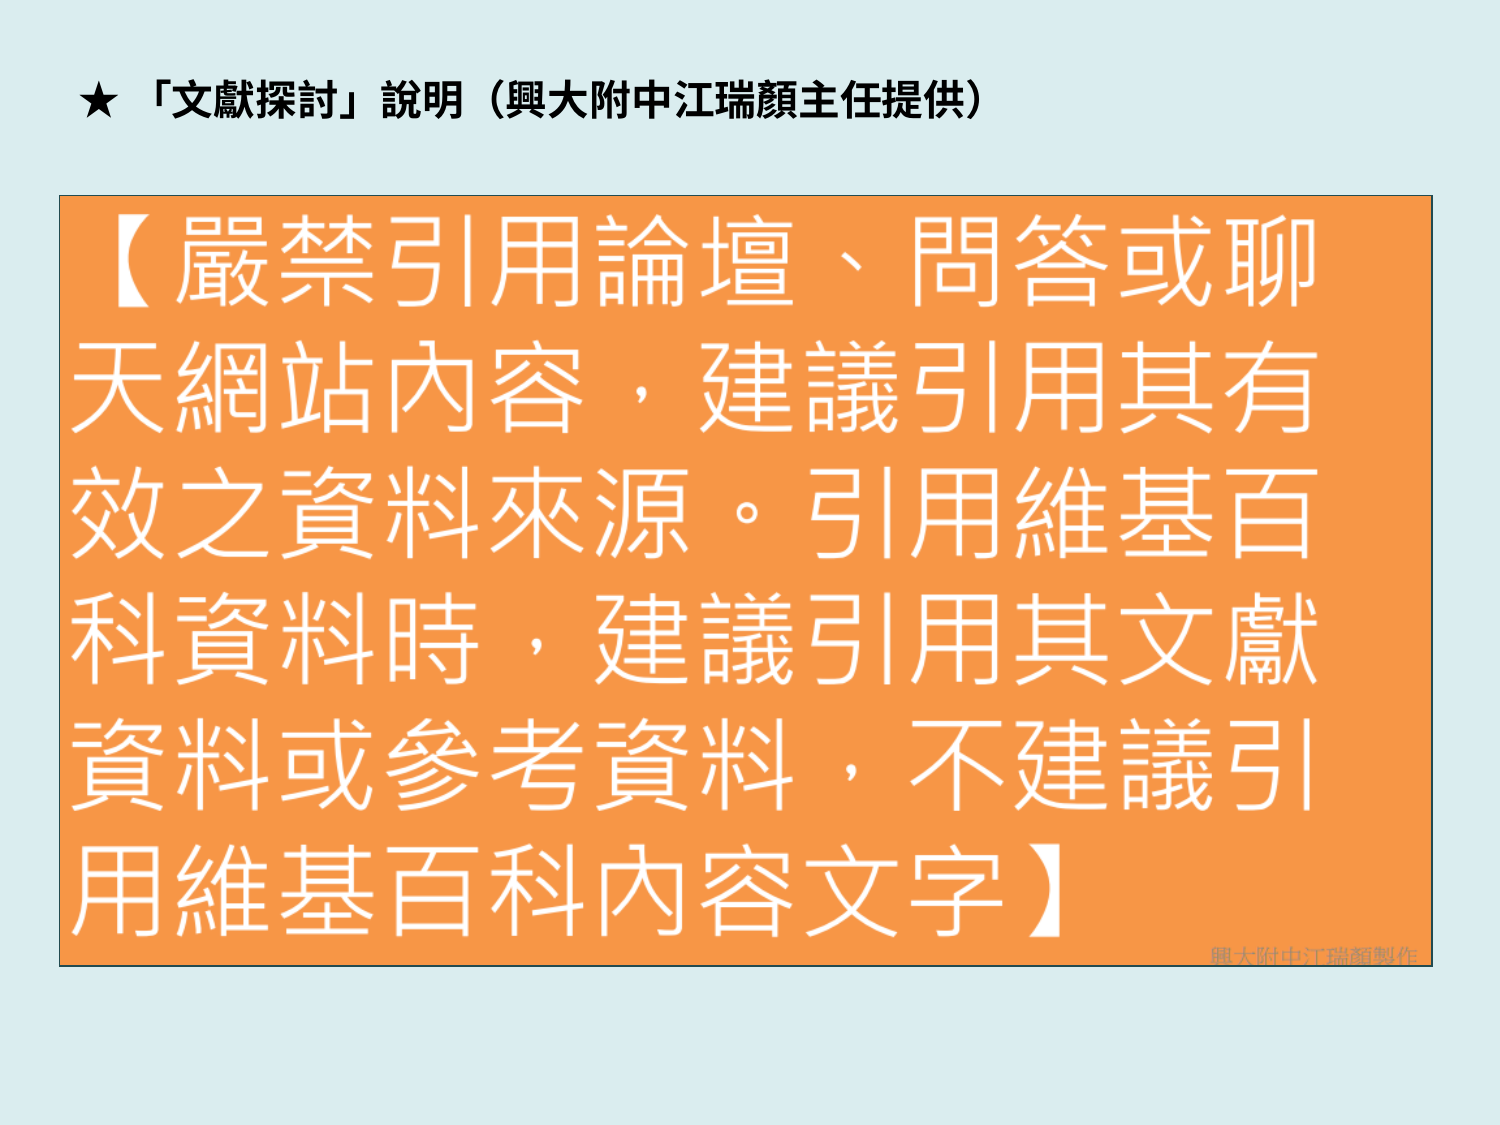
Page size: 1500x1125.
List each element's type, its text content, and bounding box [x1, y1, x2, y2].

text_box ★「文獻探討」說明（興大附中江瑞顏主任提供） [63, 66, 1022, 132]
picture [60, 196, 1432, 966]
